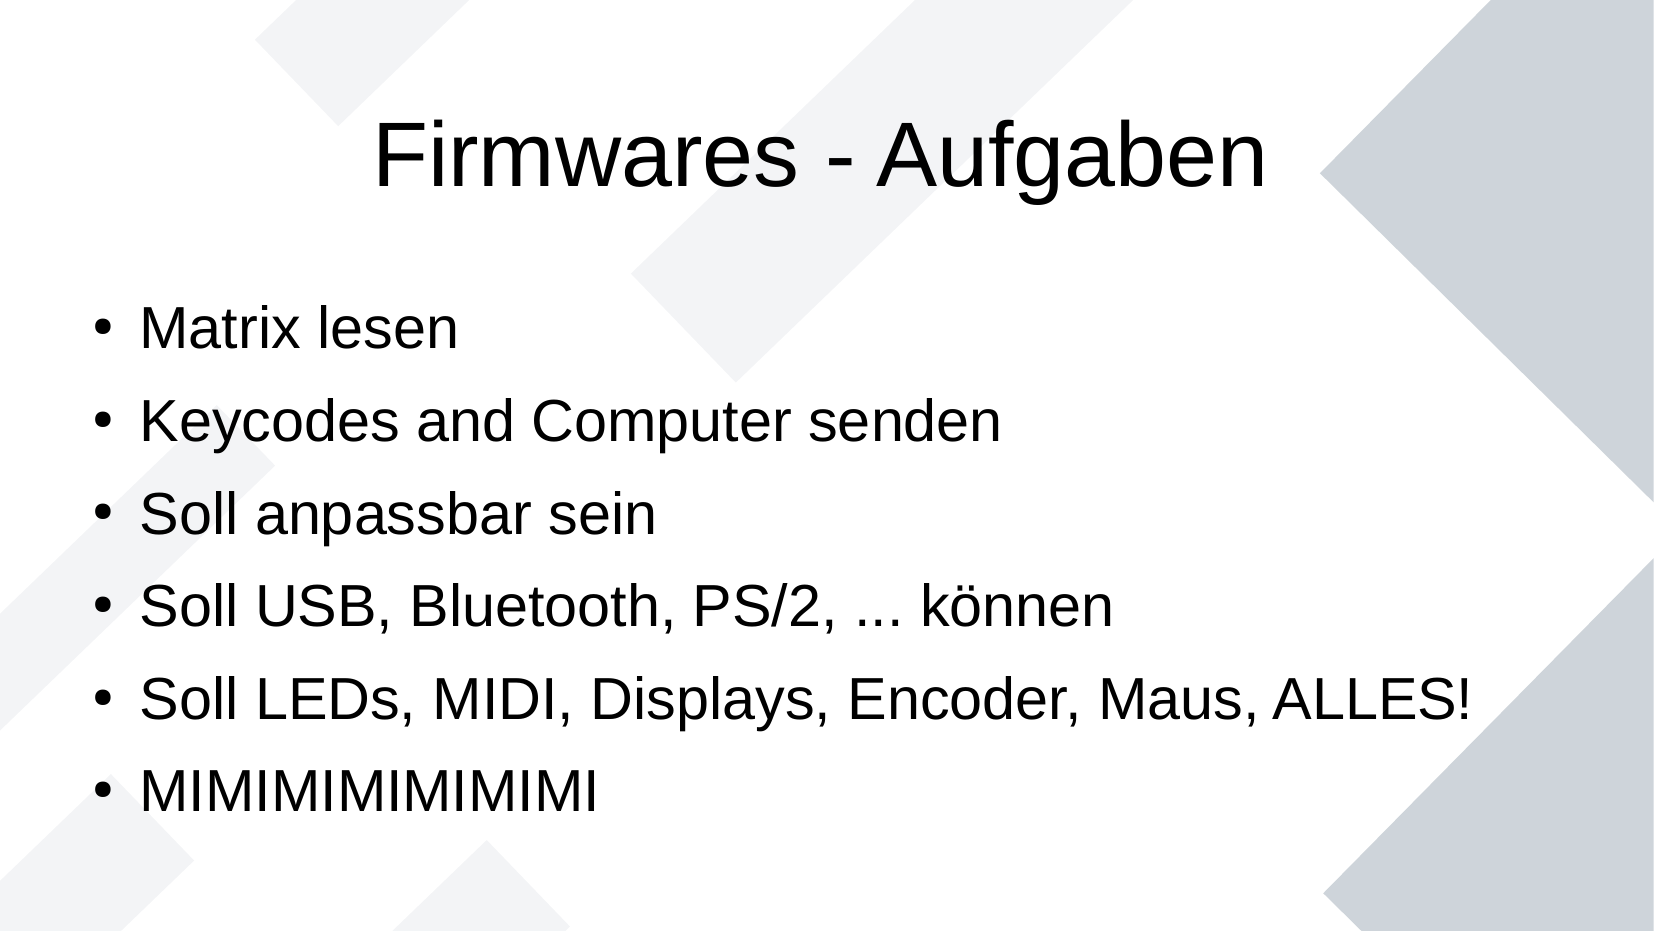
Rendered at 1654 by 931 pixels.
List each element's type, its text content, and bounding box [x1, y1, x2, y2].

list Matrix lesen Keycodes and Computer senden Soll anpassbar sein Soll USB, Bluetooth, PS/2, ... können Soll LEDs, MIDI, Displays, Encoder, Maus, ALLES! MIMIMIMIMIMIMI [76, 295, 1565, 835]
title Firmwares - Aufgaben [76, 76, 1565, 233]
